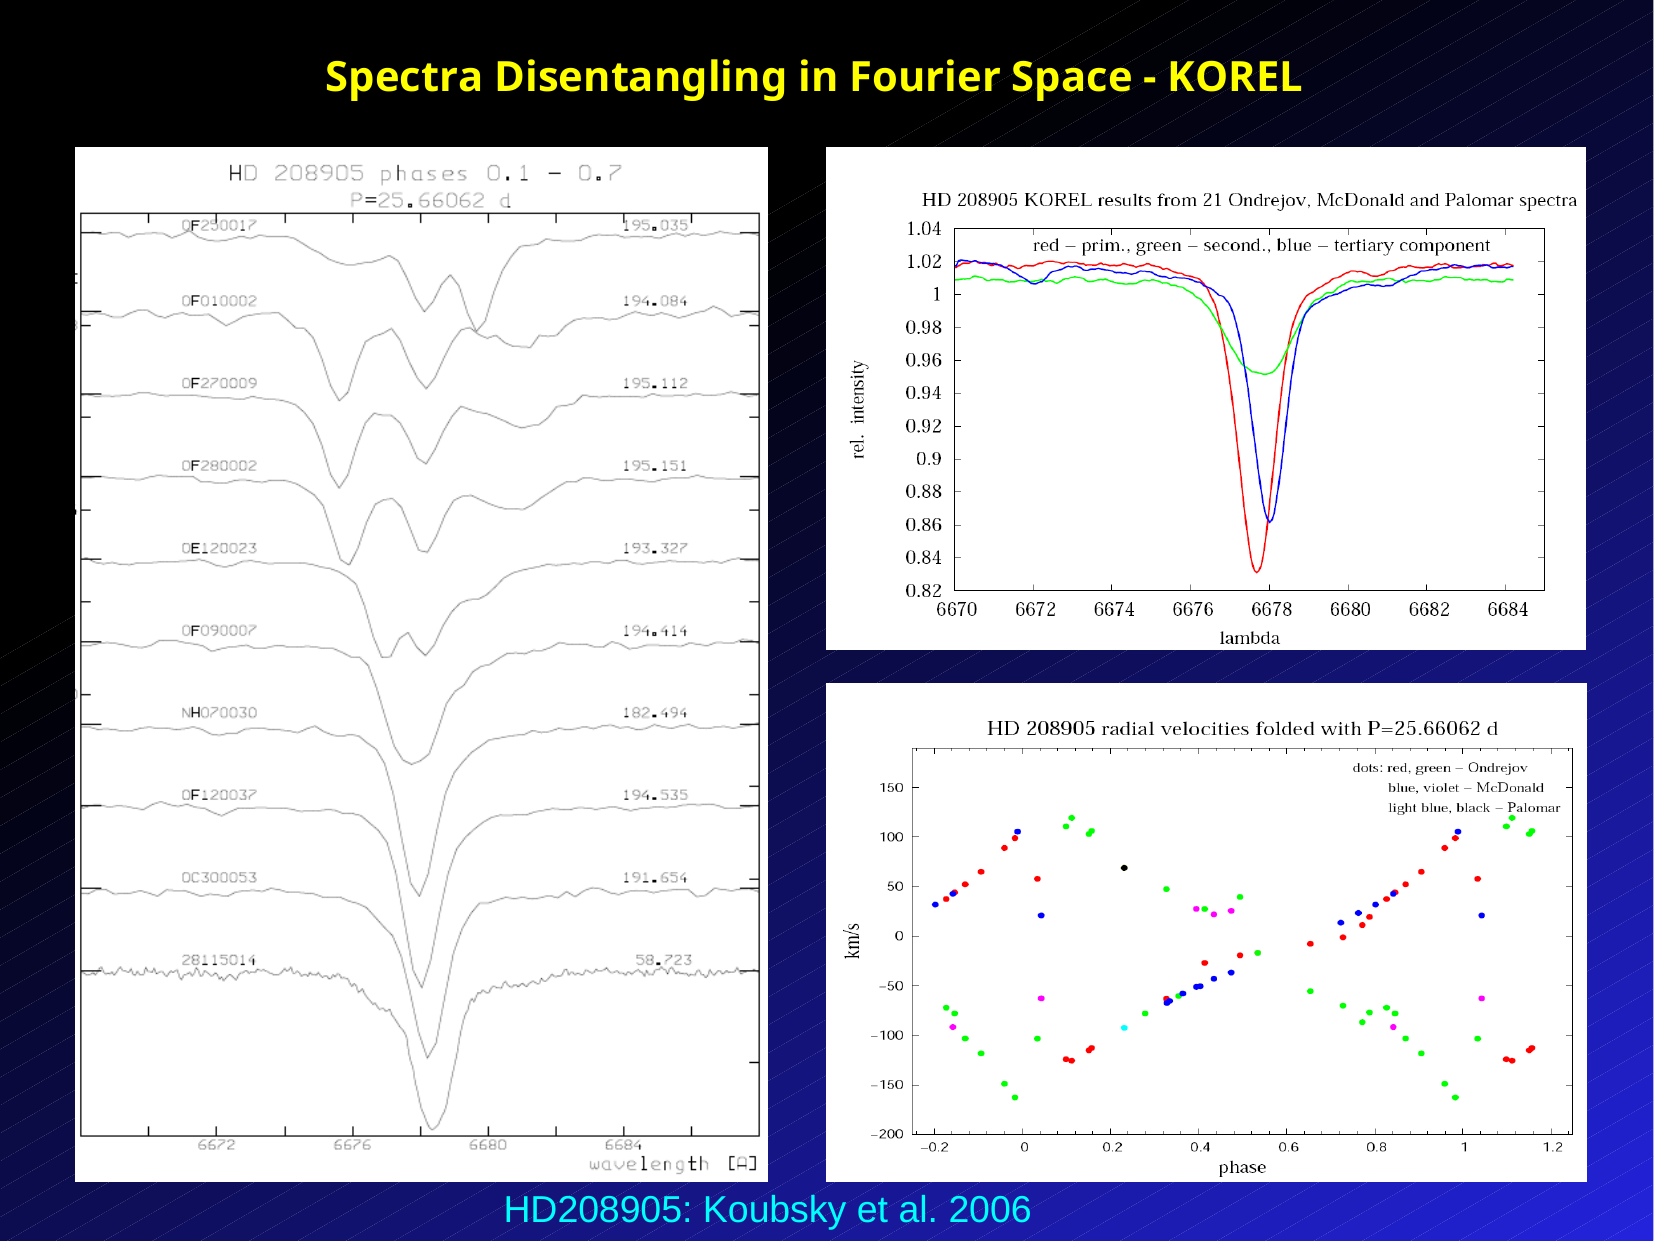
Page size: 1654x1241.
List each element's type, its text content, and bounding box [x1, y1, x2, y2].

picture [826, 683, 1587, 1182]
text_box HD208905: Koubsky et al. 2006 [324, 1181, 1211, 1238]
picture [75, 147, 768, 1182]
title Spectra Disentangling in Fourier Space - KOREL [147, 29, 1483, 121]
picture [826, 147, 1586, 650]
